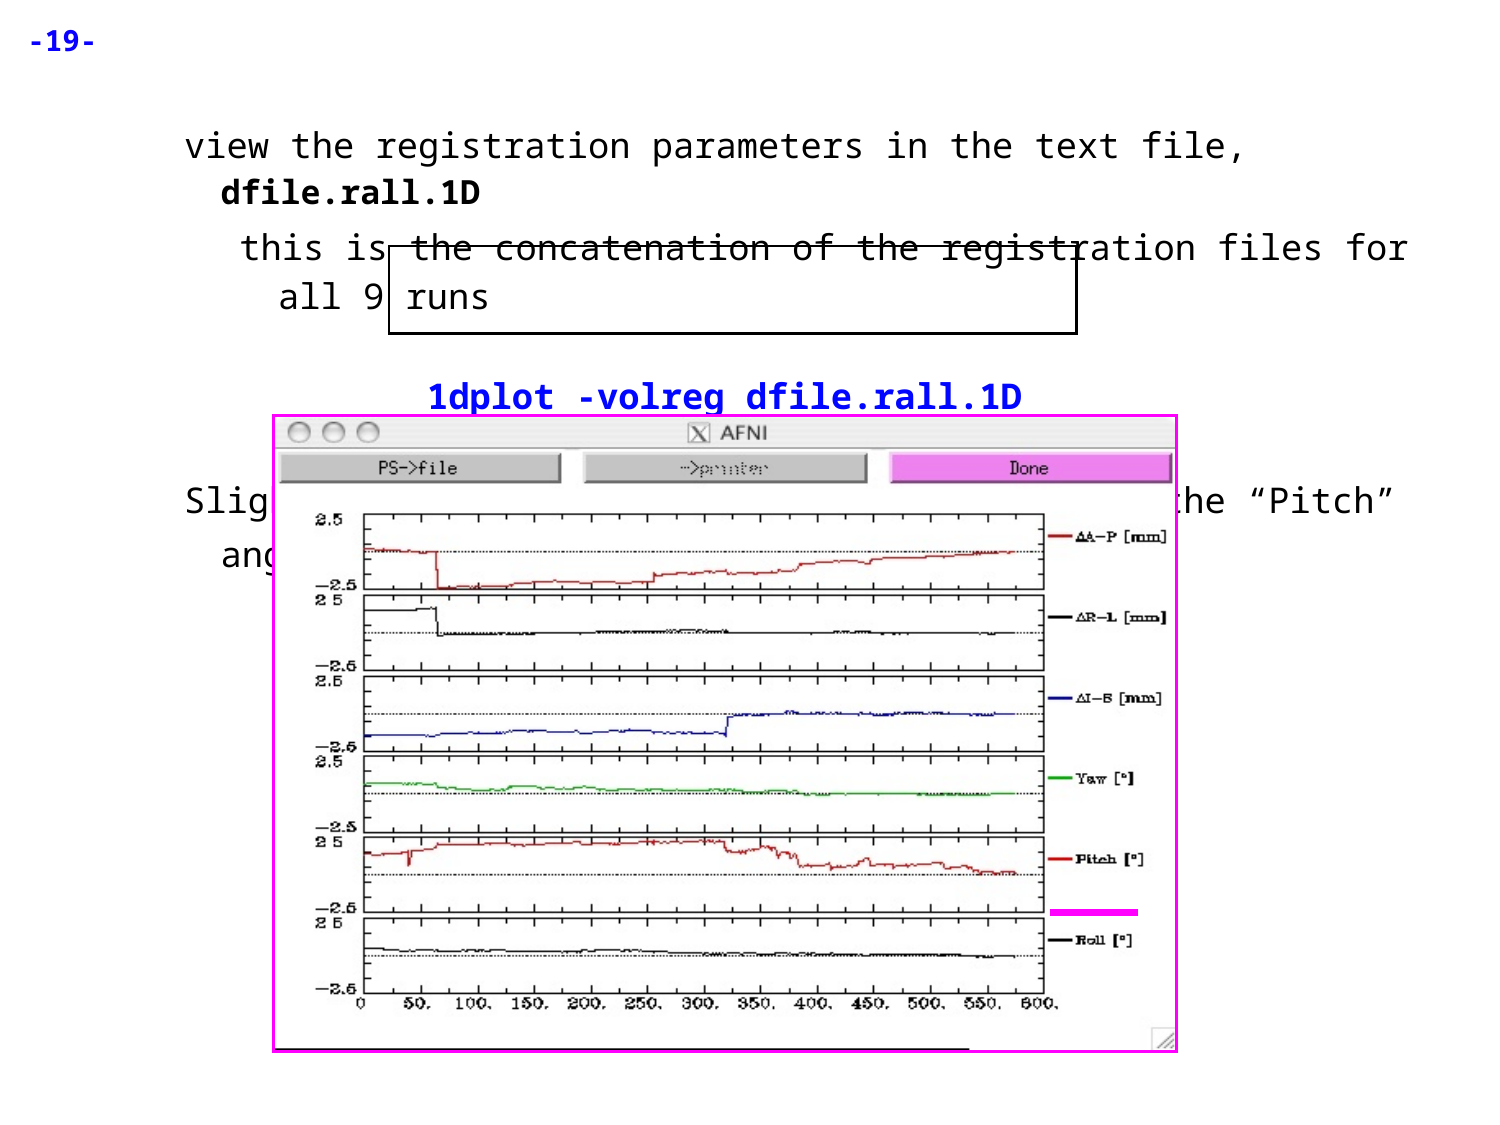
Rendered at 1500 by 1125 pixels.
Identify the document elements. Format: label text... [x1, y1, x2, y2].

list view the registration parameters in the text file, dfile.rall.1D this is the concatenation of the registration files for all 9 runs 1dplot -volreg dfile.rall.1D Slight movements going on here, especially at the “Pitch” angle [112, 112, 1425, 488]
picture [275, 416, 1176, 1051]
